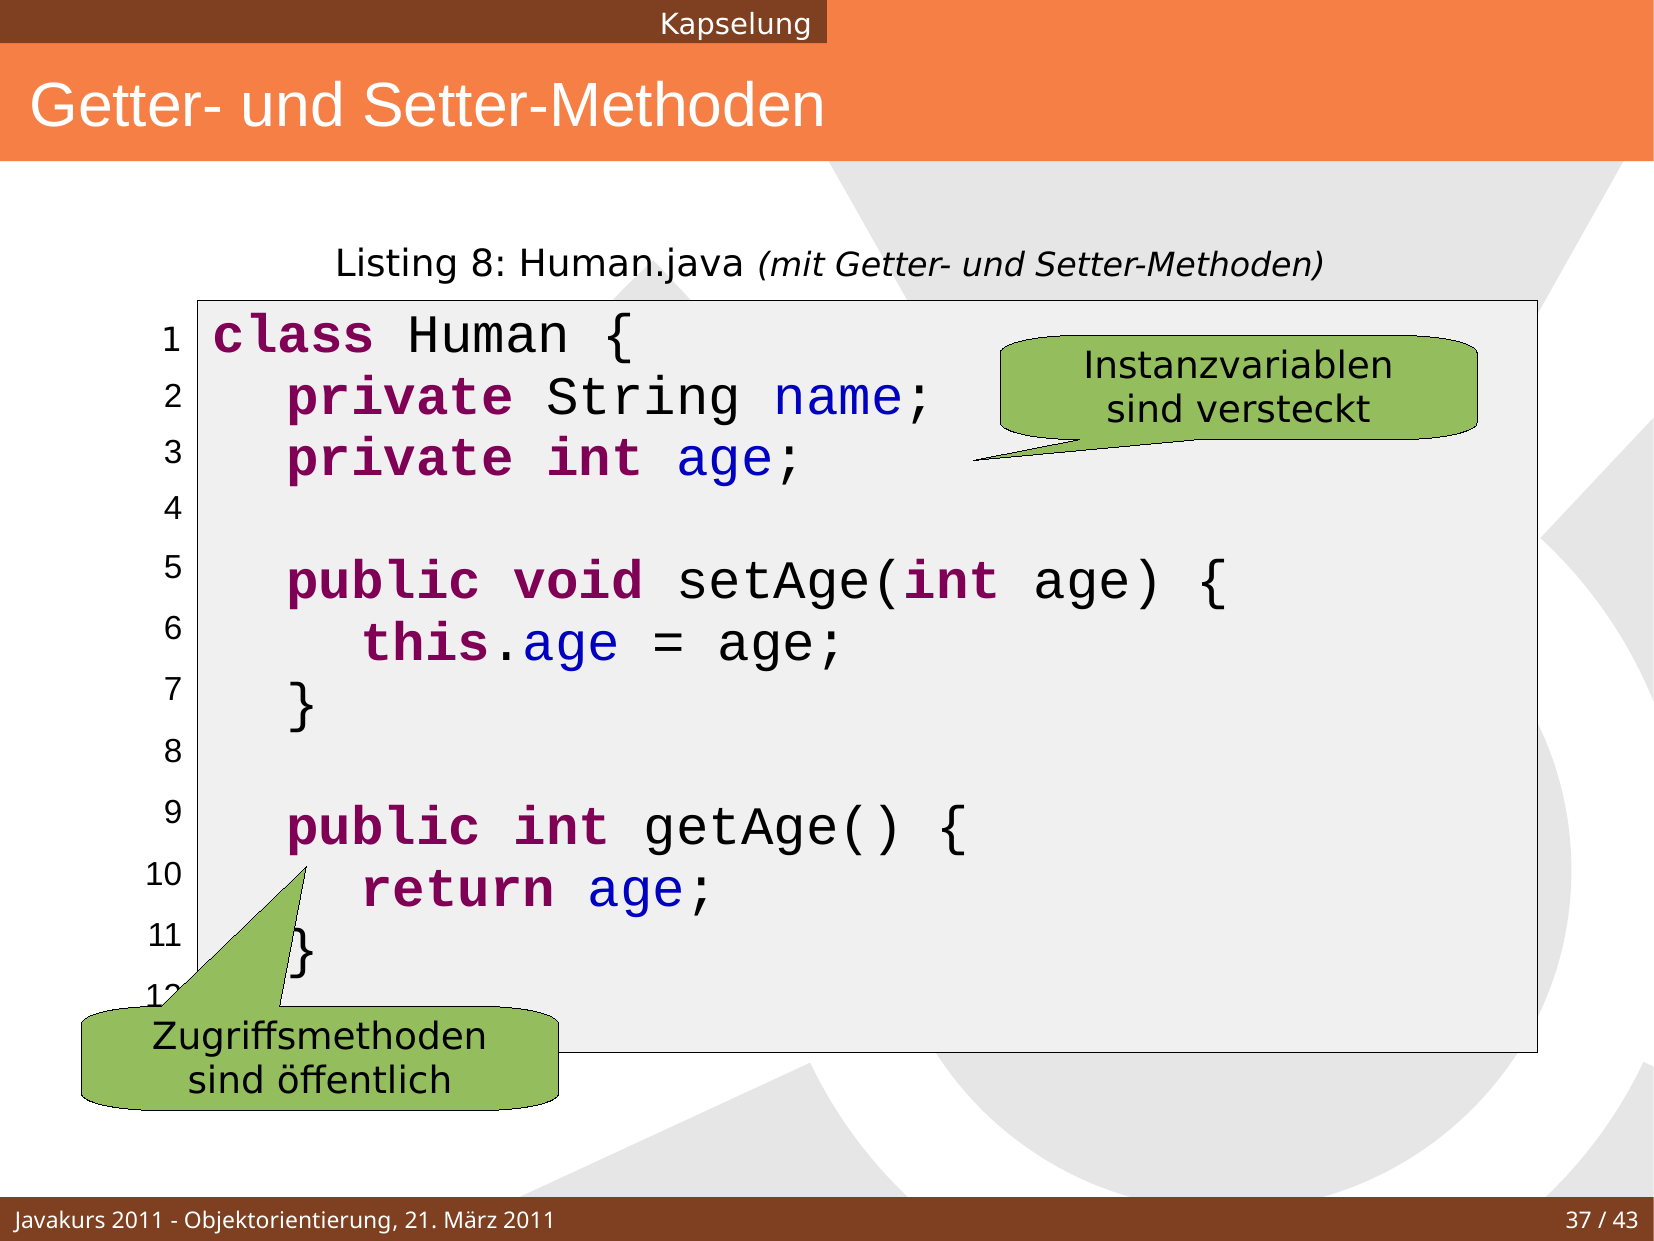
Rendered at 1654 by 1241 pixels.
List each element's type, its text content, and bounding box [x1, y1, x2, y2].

table_header 1 [121, 312, 197, 368]
text_box Instanzvariablen sind versteckt [973, 335, 1478, 461]
text_box class Human { private String name; private int age; public void setAge(int age) { this.age = age; } public int getAge() { return age; } } [197, 300, 1538, 1037]
text_box Listing 8: Human.java (mit Getter- und Setter-Methoden) [320, 234, 1342, 293]
table_cell 7 [121, 658, 197, 720]
table_cell 2 [121, 368, 197, 424]
title Getter- und Setter-Methoden [29, 67, 1595, 143]
table_cell 4 [121, 480, 197, 536]
table_cell 3 [121, 424, 197, 480]
table_cell 9 [121, 781, 197, 843]
table_cell 10 [121, 843, 197, 904]
text_box Zugriffsmethoden sind öffentlich [81, 866, 559, 1111]
table_cell 11 [121, 904, 197, 966]
table_cell 8 [121, 720, 197, 781]
table_cell 12 [121, 966, 197, 1008]
text_box Kapselung [29, 0, 827, 50]
table_cell 5 [121, 536, 197, 597]
table_cell 6 [121, 597, 197, 658]
